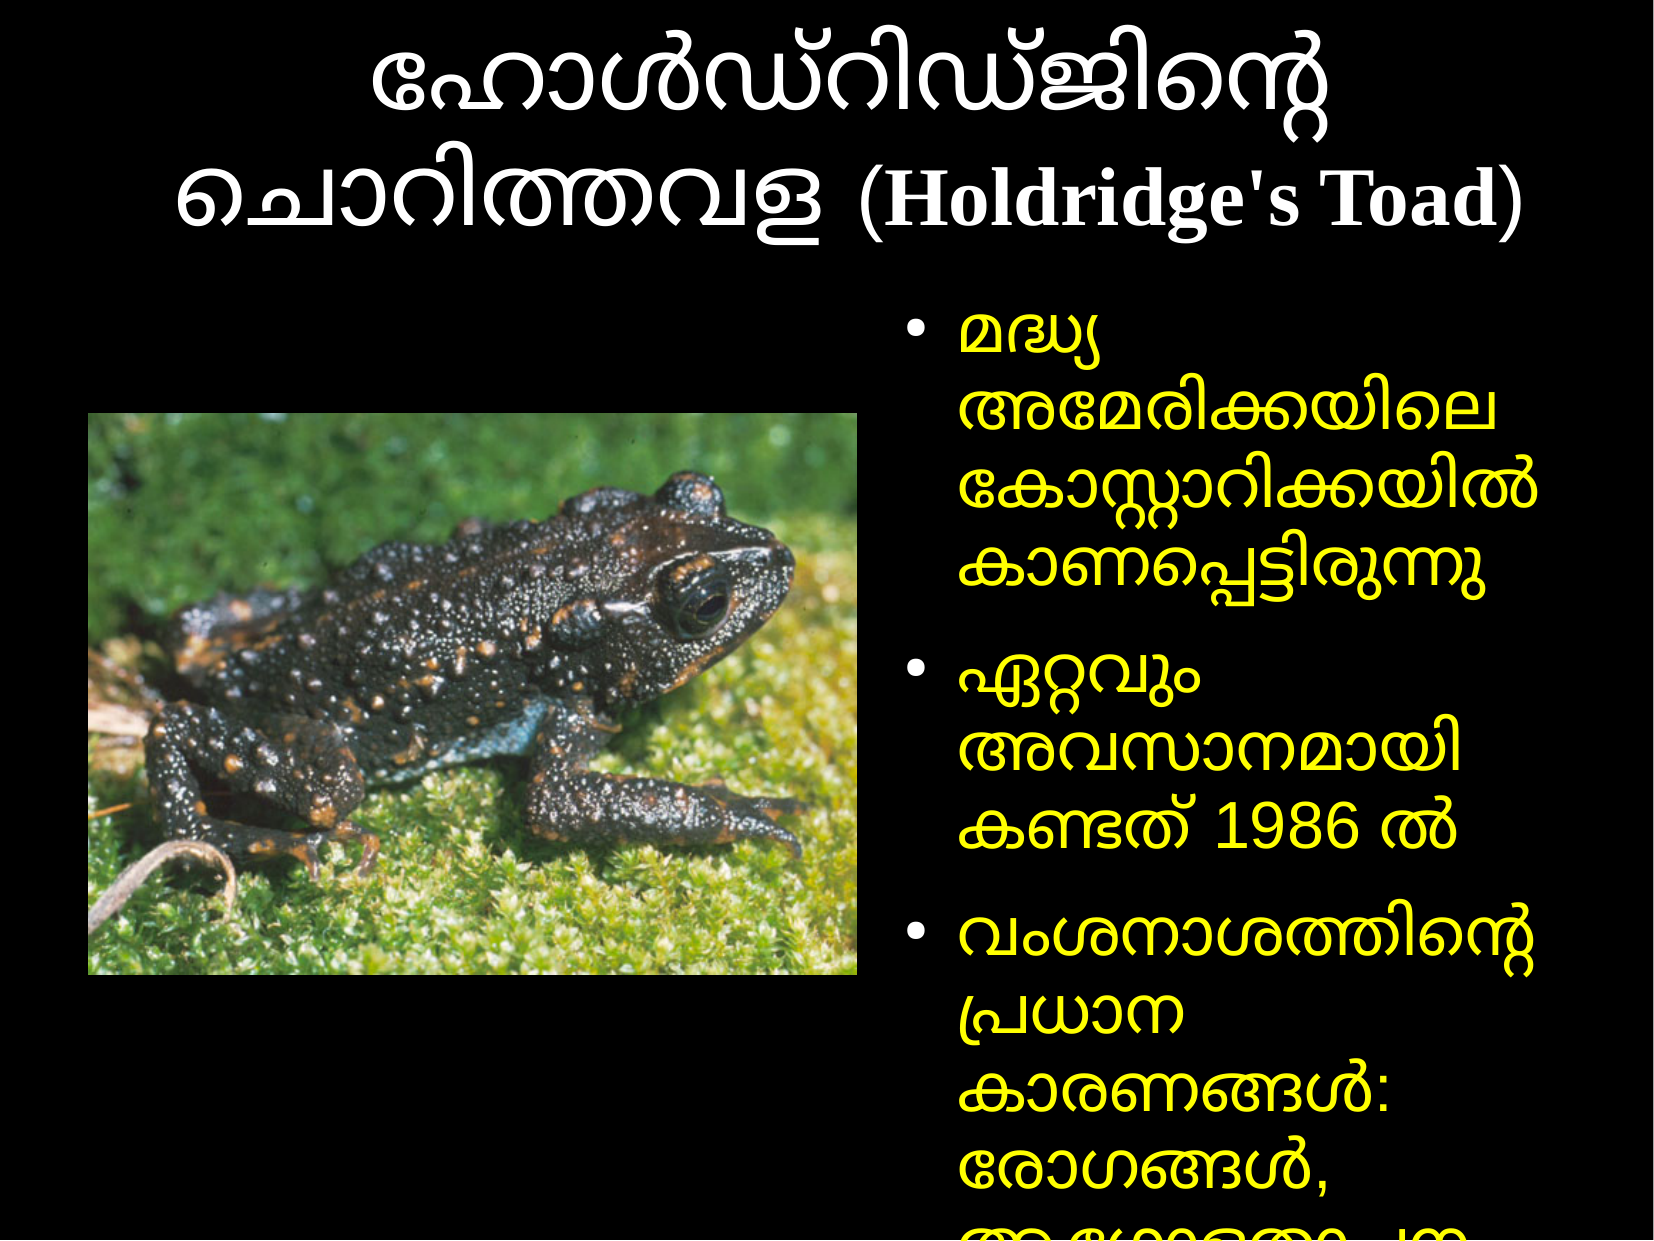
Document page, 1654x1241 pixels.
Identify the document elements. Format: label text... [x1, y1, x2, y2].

list മദ്ധ്യ അമേരിക്കയിലെ കോസ്റ്റാറിക്കയില്‍ കാണപ്പെട്ടിരുന്നു ഏറ്റവും അവസാനമായി കണ്ടത് 1986 ല്‍ വംശനാശത്തിന്റെ പ്രധാന കാരണങ്ങള്‍: രോഗങ്ങള്‍, ആഗോളതാപനം, കാലാവസ്ഥാ വ്യതിയാനം [886, 290, 1613, 1128]
title ഹോള്‍ഡ്റിഡ്ജിന്റെ ചൊറിത്തവള (Holdridge's Toad) [106, 27, 1595, 238]
picture [88, 413, 857, 975]
